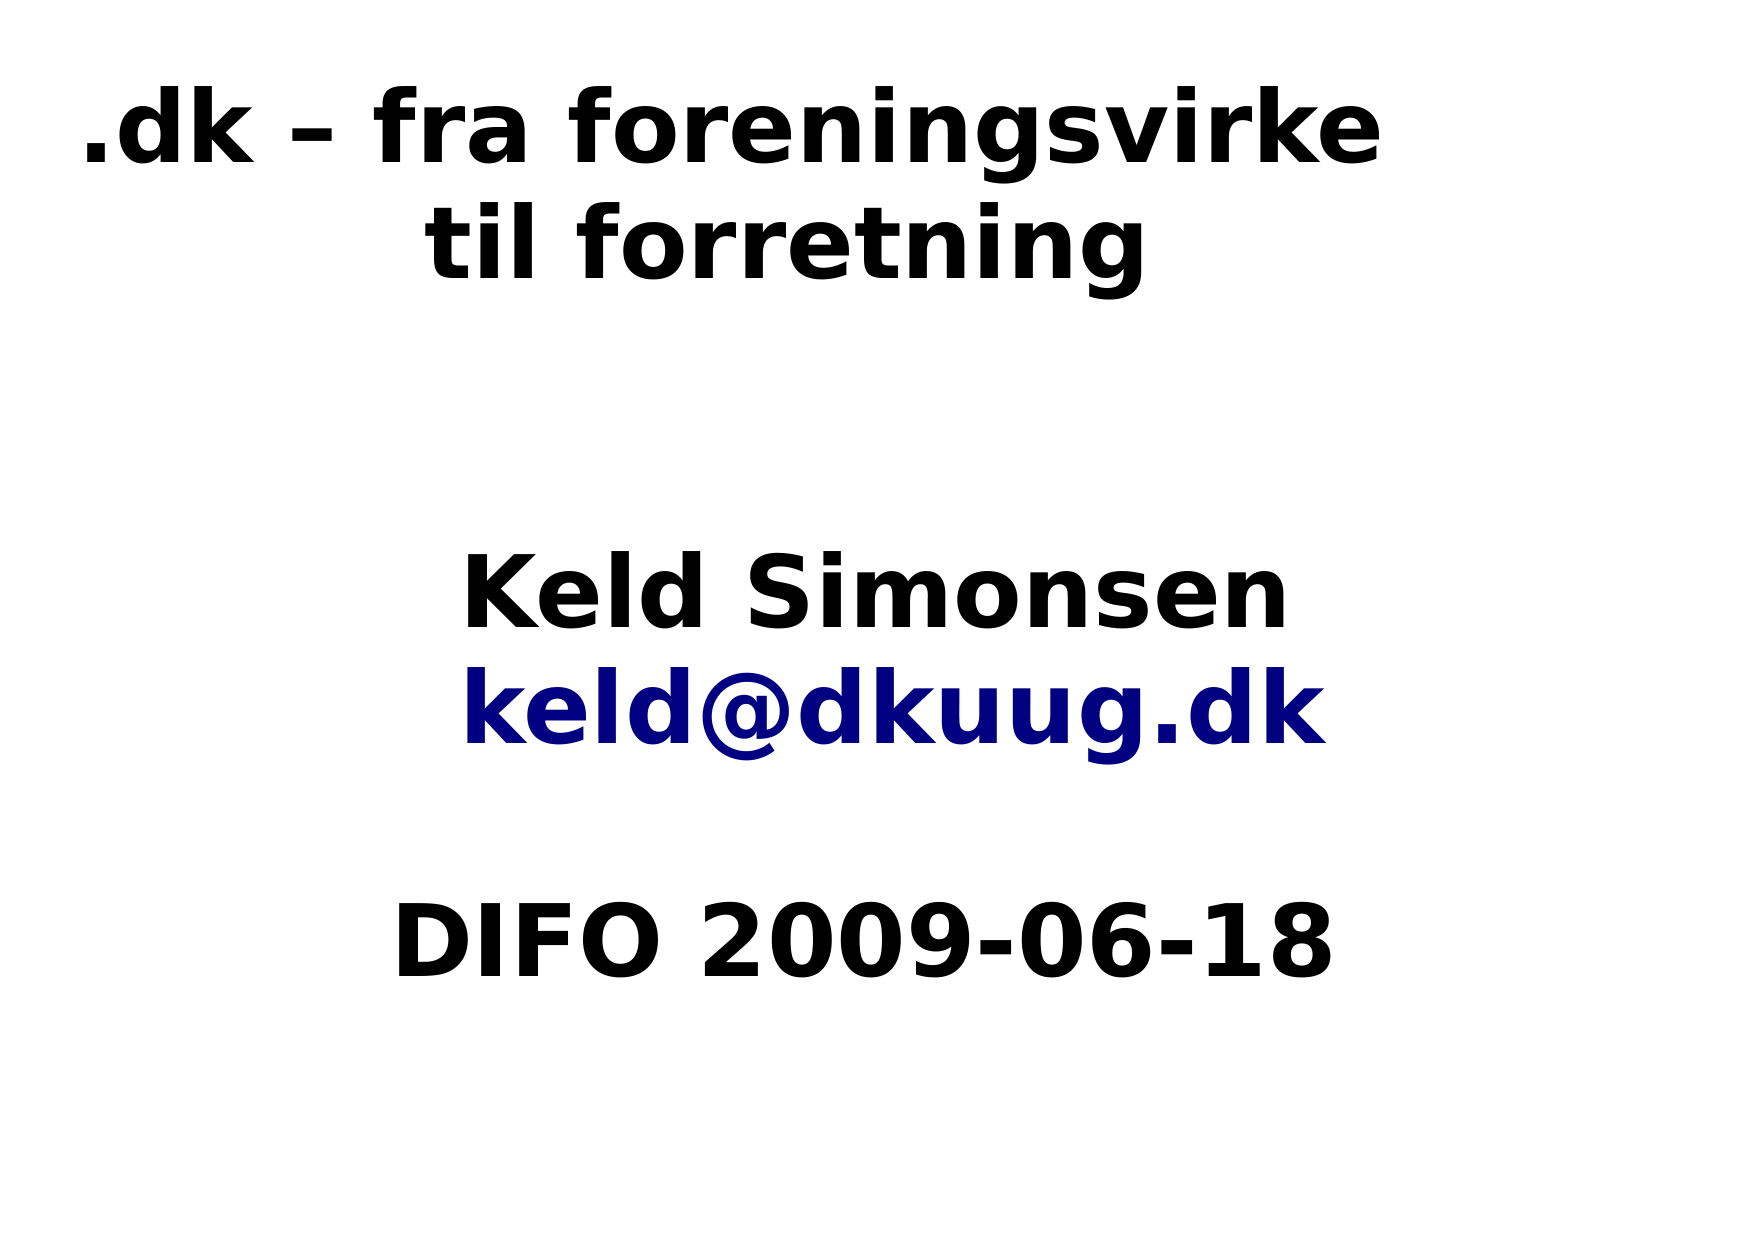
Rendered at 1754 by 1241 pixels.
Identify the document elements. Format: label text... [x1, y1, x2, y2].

text_box .dk – fra foreningsvirke til forretning Keld Simonsen keld@dkuug.dk DIFO 2009-06-18 [62, 506, 1648, 1008]
text_box .dk – fra foreningsvirke til forretning Keld Simonsen keld@dkuug.dk DIFO 2009-06-18 [62, 62, 1648, 229]
text_box [62, 229, 1648, 506]
